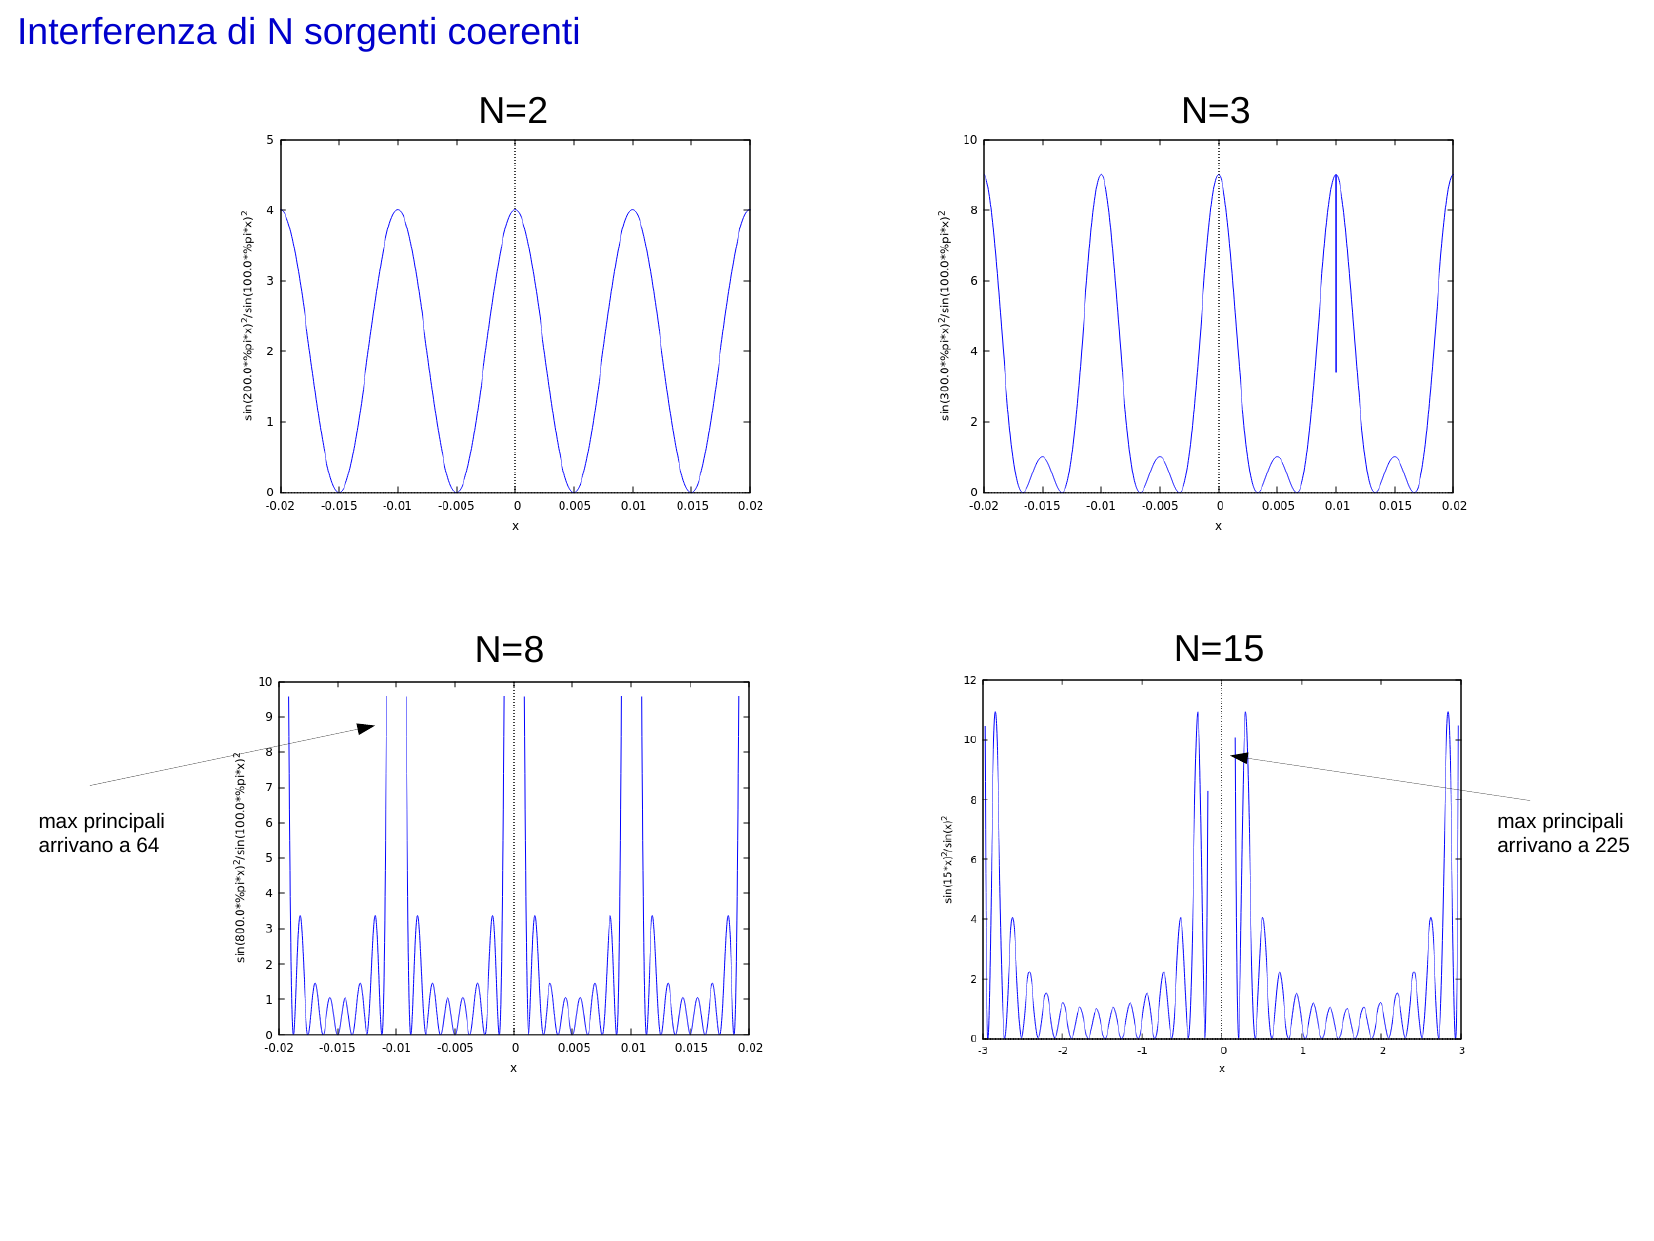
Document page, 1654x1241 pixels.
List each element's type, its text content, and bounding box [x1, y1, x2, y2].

text_box N=3 [1166, 81, 1266, 139]
text_box Interferenza di N sorgenti coerenti [2, 3, 721, 61]
picture [143, 667, 853, 1076]
text_box max principali arrivano a 64 [23, 802, 196, 865]
picture [148, 125, 1557, 534]
text_box N=15 [1159, 620, 1280, 678]
text_box N=2 [463, 81, 563, 139]
text_box N=8 [459, 621, 560, 679]
picture [935, 667, 1480, 1076]
text_box max principali arrivano a 225 [1482, 802, 1654, 865]
